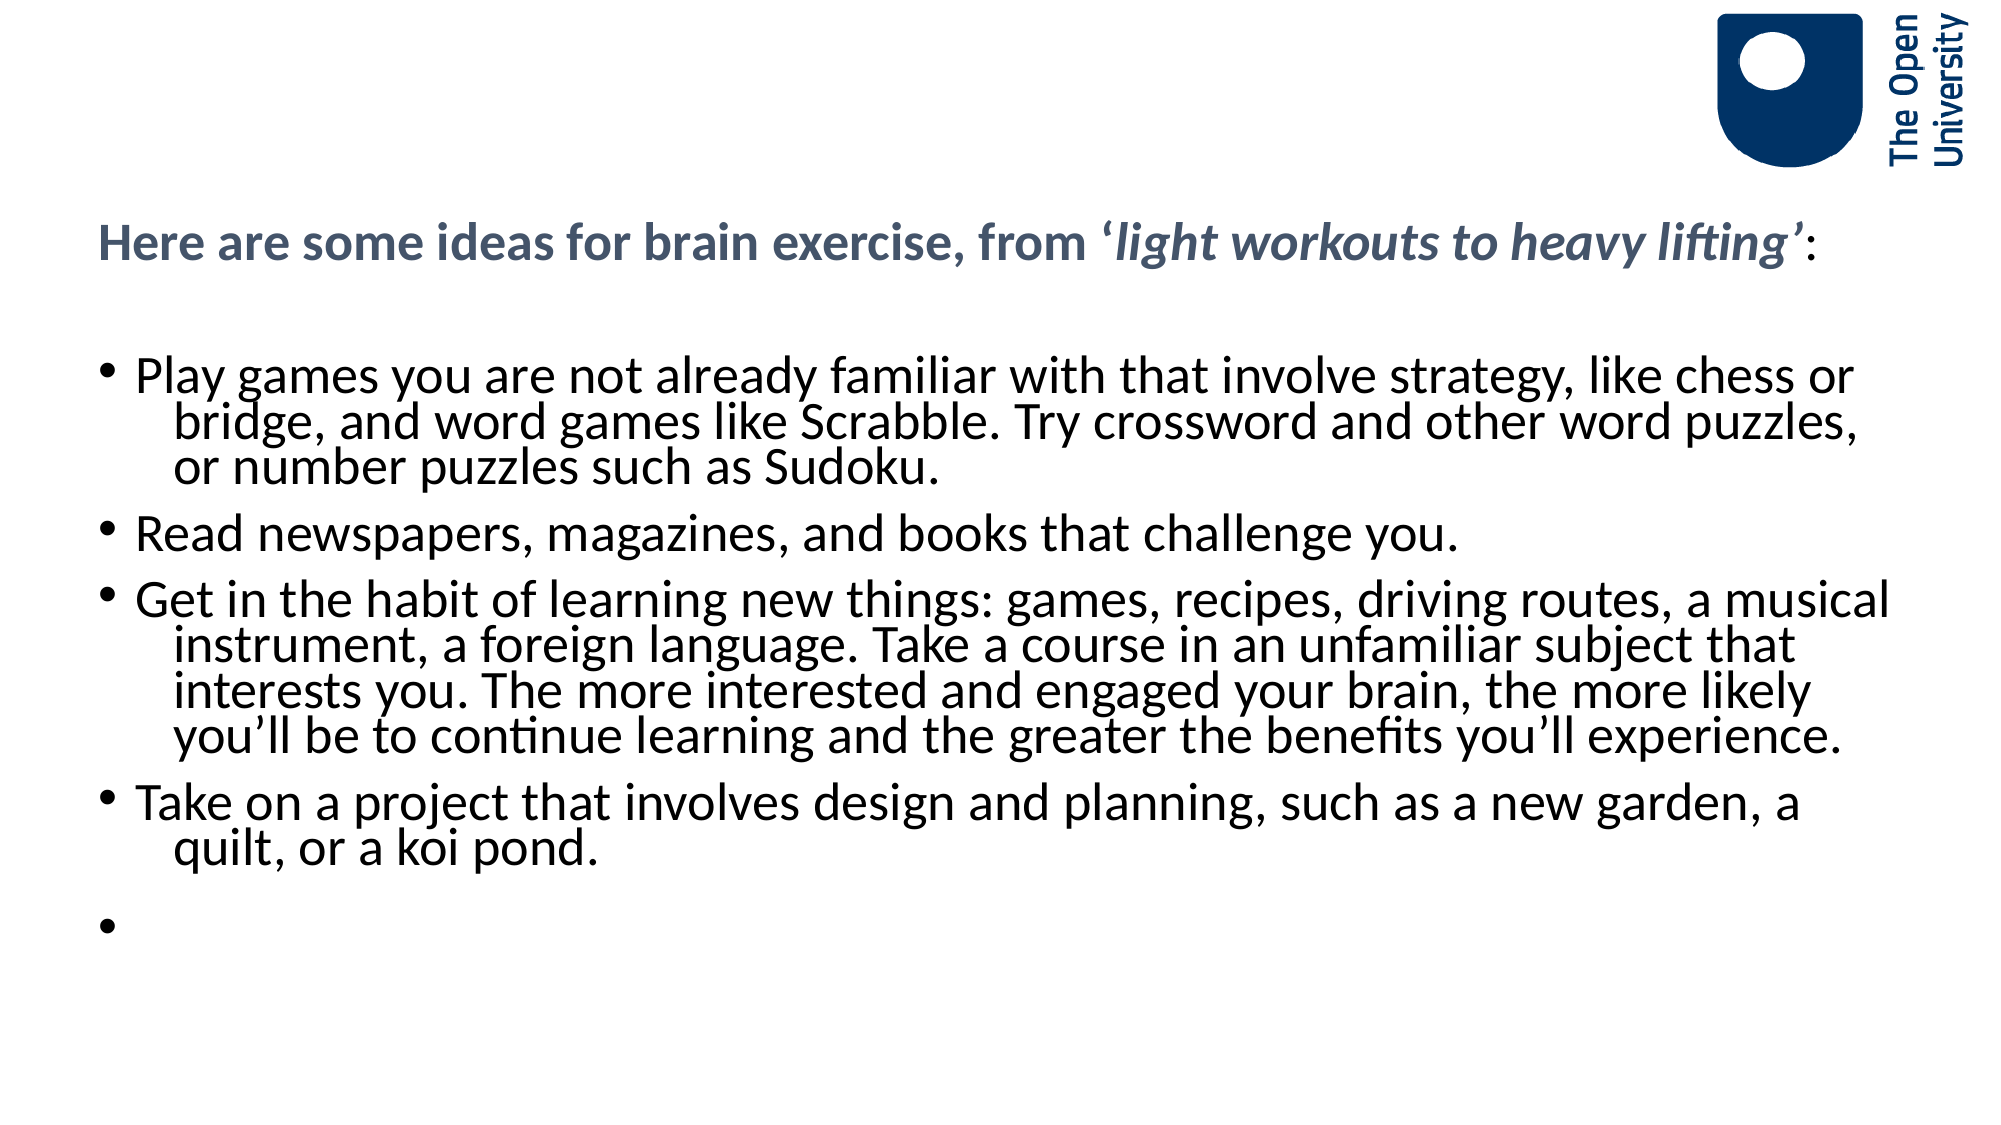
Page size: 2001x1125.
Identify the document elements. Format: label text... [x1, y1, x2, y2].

picture [1716, 10, 1971, 170]
list Here are some ideas for brain exercise, from ‘light workouts to heavy lifting’: Play games you are not already familiar with that involve strategy, like chess or bridge, and word games like Scrabble. Try crossword and other word puzzles, or number puzzles such as Sudoku. Read newspapers, magazines, and books that challenge you. Get in the habit of learning new things: games, recipes, driving routes, a musical instrument, a foreign language. Take a course in an unfamiliar subject that interests you. The more interested and engaged your brain, the more likely you’ll be to continue learning and the greater the benefits you’ll experience. Take on a project that involves design and planning, such as a new garden, a quilt, or a koi pond. [83, 216, 1934, 1081]
